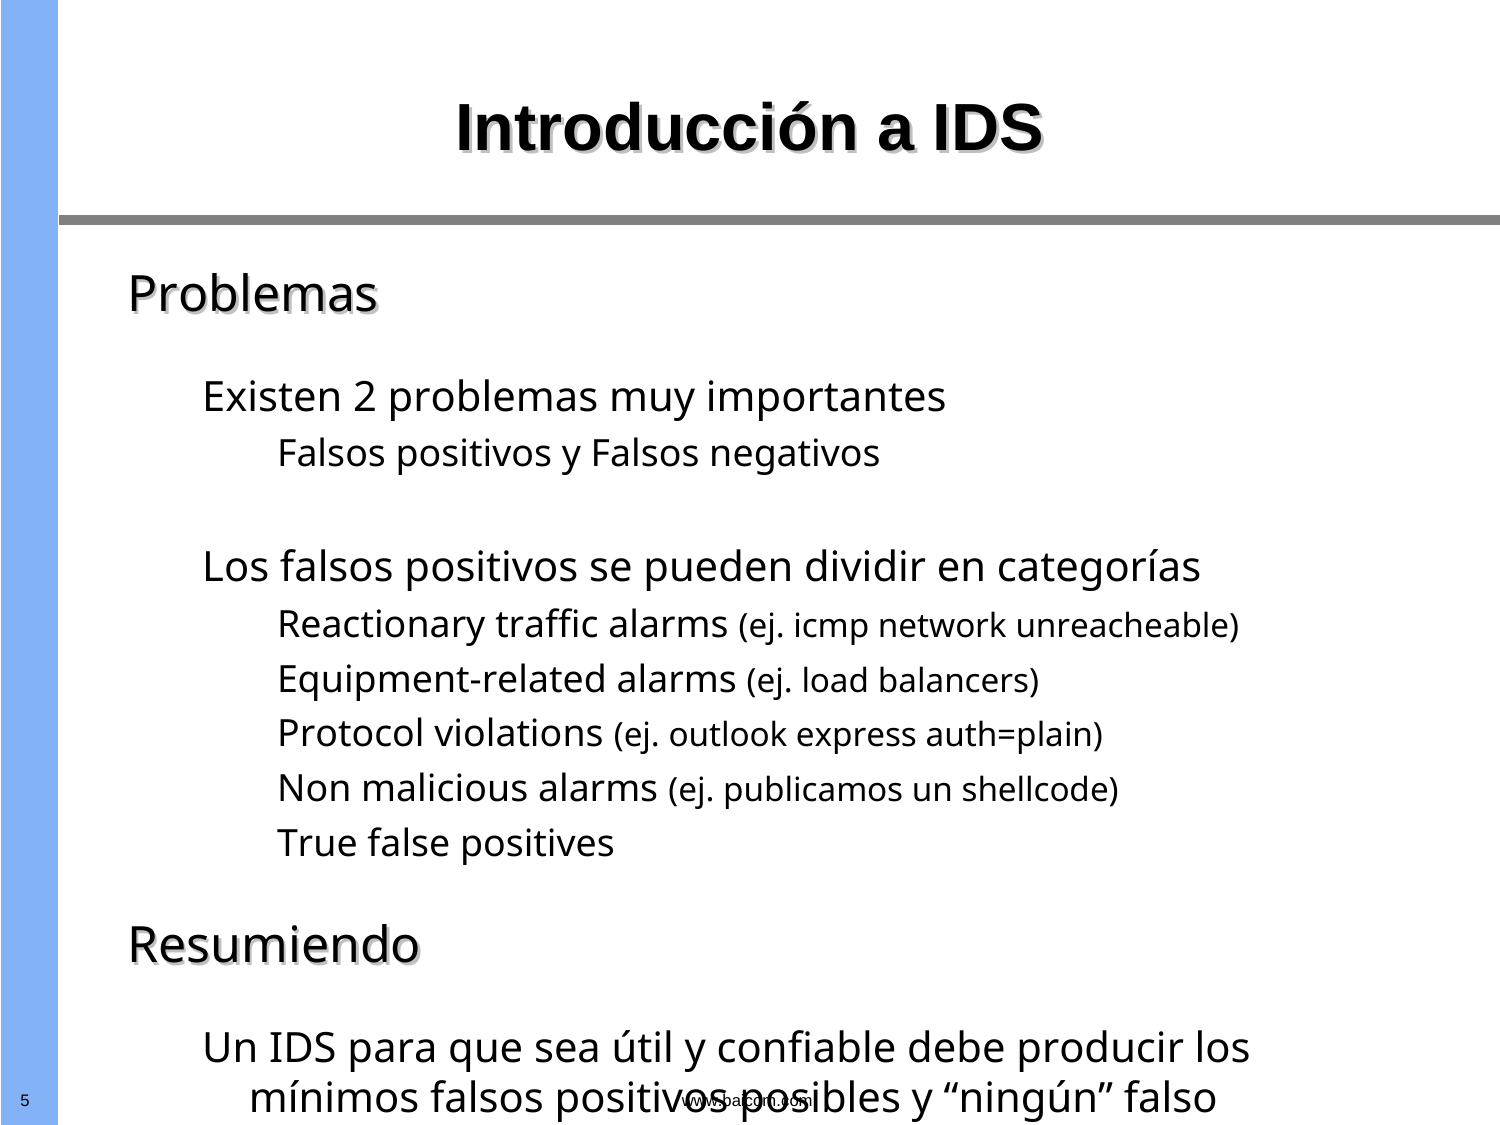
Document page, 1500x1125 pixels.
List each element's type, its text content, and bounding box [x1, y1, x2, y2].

list Problemas Existen 2 problemas muy importantes Falsos positivos y Falsos negativos Los falsos positivos se pueden dividir en categorías Reactionary traffic alarms (ej. icmp network unreacheable) Equipment-related alarms (ej. load balancers) Protocol violations (ej. outlook express auth=plain) Non malicious alarms (ej. publicamos un shellcode) True false positives Resumiendo Un IDS para que sea útil y confiable debe producir los mínimos falsos positivos posibles y “ningún” falso negativo [112, 255, 1388, 1077]
text_box www.baicom.com [667, 1082, 868, 1119]
text_box [965, 1092, 977, 1101]
text_box [512, 1093, 517, 1101]
text_box [356, 1092, 367, 1101]
text_box [269, 1092, 280, 1101]
text_box [305, 1092, 317, 1101]
text_box [586, 1092, 599, 1101]
text_box [561, 1092, 574, 1101]
text_box [380, 1092, 393, 1101]
text_box [512, 1077, 988, 1101]
text_box [868, 1092, 875, 1099]
text_box 5 [5, 1082, 46, 1119]
title Introducción a IDS [112, 31, 1388, 219]
text_box [342, 1092, 353, 1101]
text_box [255, 1092, 266, 1101]
text_box [112, 1077, 426, 1101]
